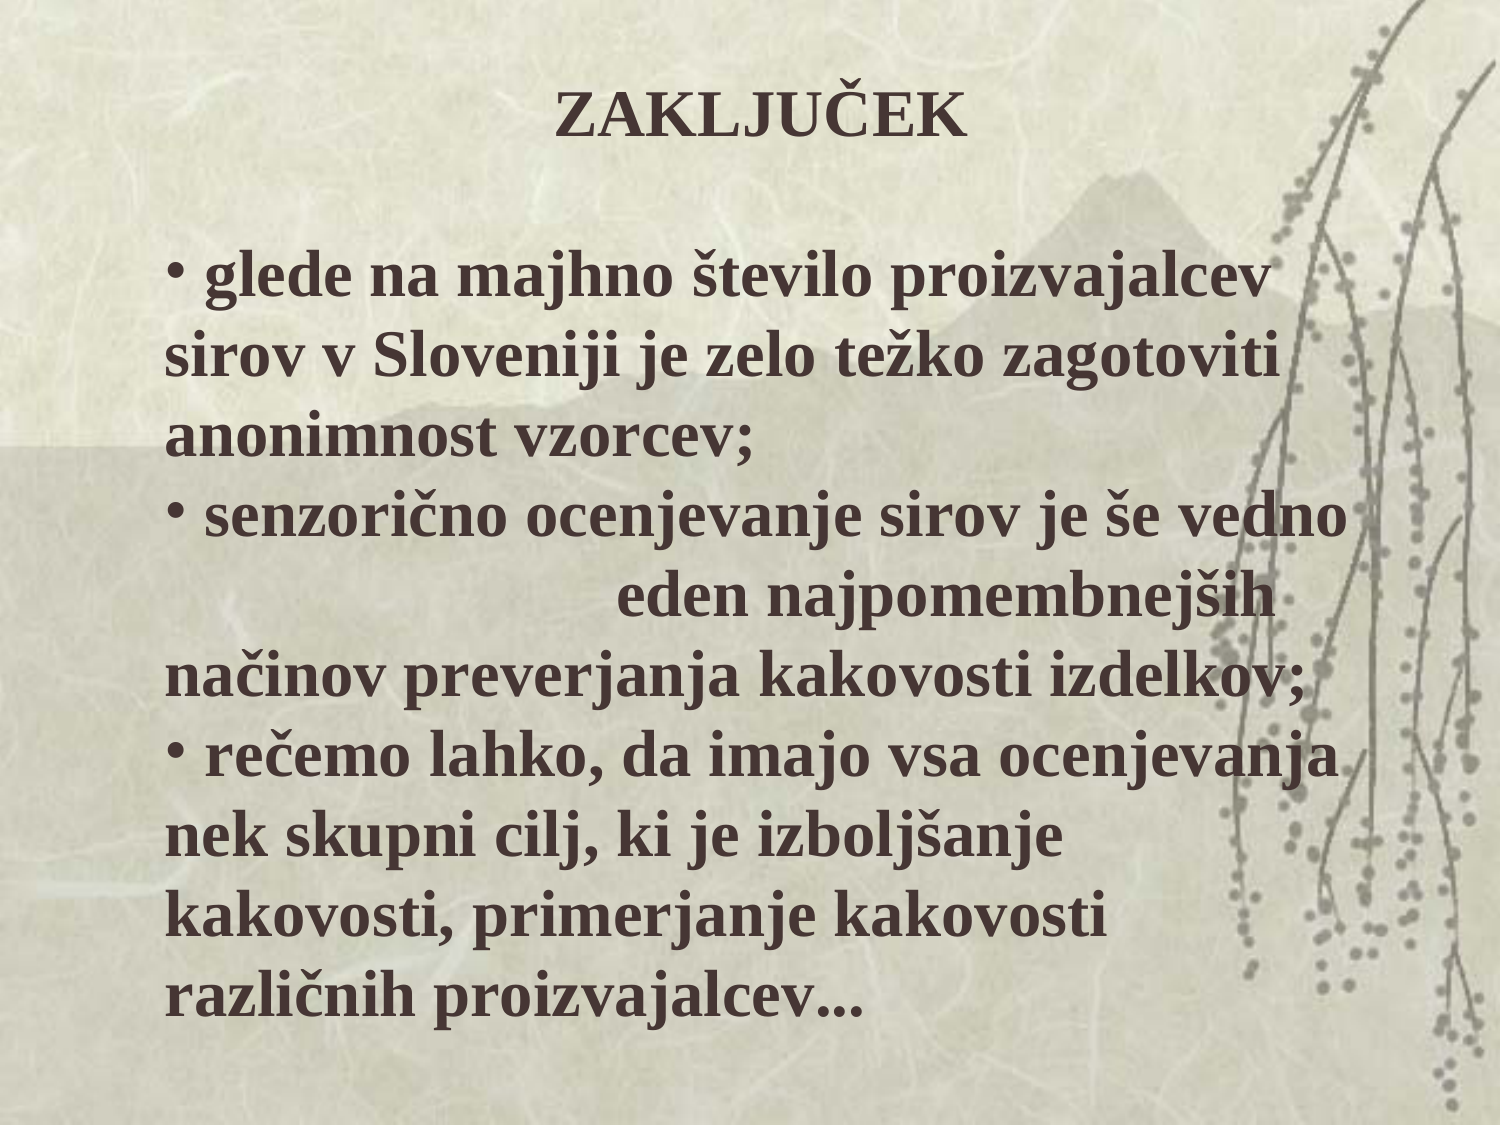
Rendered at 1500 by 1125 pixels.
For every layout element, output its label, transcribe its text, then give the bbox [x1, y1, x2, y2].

picture [0, 0, 1500, 1125]
text_box ZAKLJUČEK glede na majhno število proizvajalcev sirov v Sloveniji je zelo težko zagotoviti anonimnost vzorcev; senzorično ocenjevanje sirov je še vedno eden najpomembnejših načinov preverjanja kakovosti izdelkov; rečemo lahko, da imajo vsa ocenjevanja nek skupni cilj, ki je izboljšanje kakovosti, primerjanje kakovosti različnih proizvajalcev... [150, 62, 1372, 1038]
